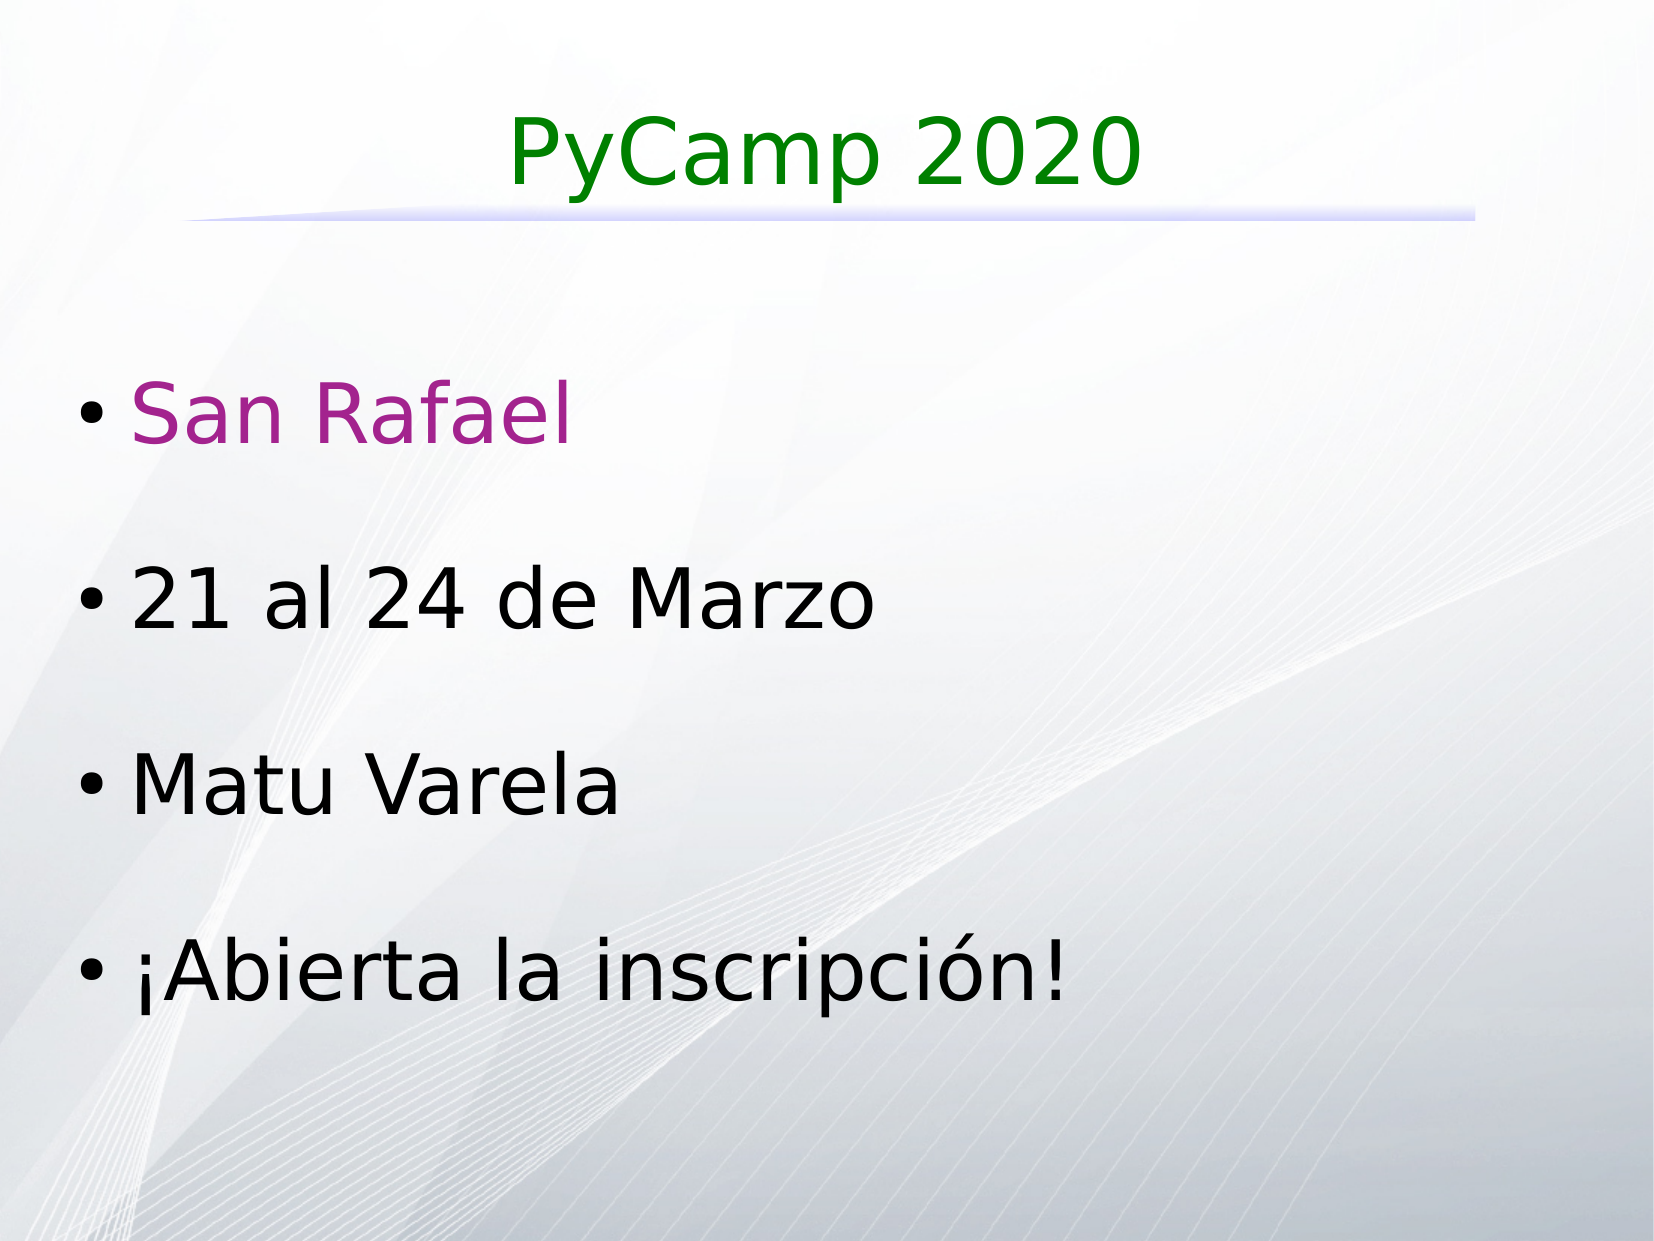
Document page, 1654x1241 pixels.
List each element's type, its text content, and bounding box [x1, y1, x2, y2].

title PyCamp 2020 [82, 49, 1571, 257]
list San Rafael 21 al 24 de Marzo Matu Varela ¡Abierta la inscripción! [59, 366, 1595, 1182]
picture [0, 0, 1654, 1241]
